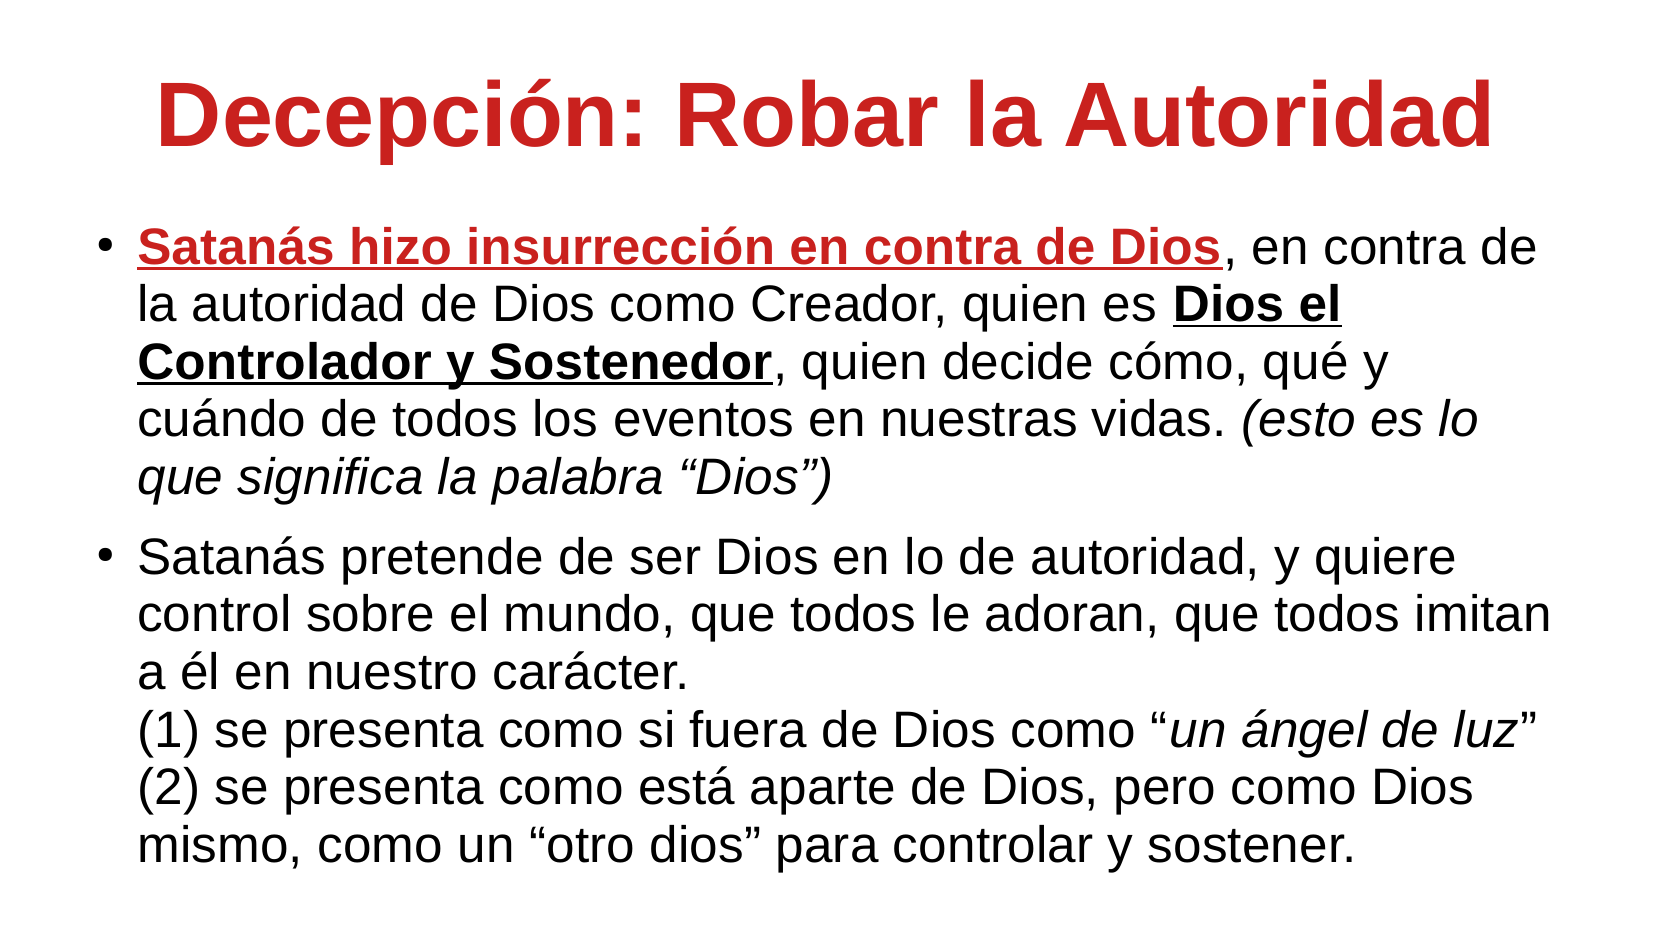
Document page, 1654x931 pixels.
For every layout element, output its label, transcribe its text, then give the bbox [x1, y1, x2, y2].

title Decepción: Robar la Autoridad [82, 37, 1571, 193]
list Satanás hizo insurrección en contra de Dios, en contra de la autoridad de Dios como Creador, quien es Dios el Controlador y Sostenedor, quien decide cómo, qué y cuándo de todos los eventos en nuestras vidas. (esto es lo que significa la palabra “Dios”) Satanás pretende de ser Dios en lo de autoridad, y quiere control sobre el mundo, que todos le adoran, que todos imitan a él en nuestro carácter. (1) se presenta como si fuera de Dios como “un ángel de luz” (2) se presenta como está aparte de Dios, pero como Dios mismo, como un “otro dios” para controlar y sostener. [82, 217, 1571, 886]
